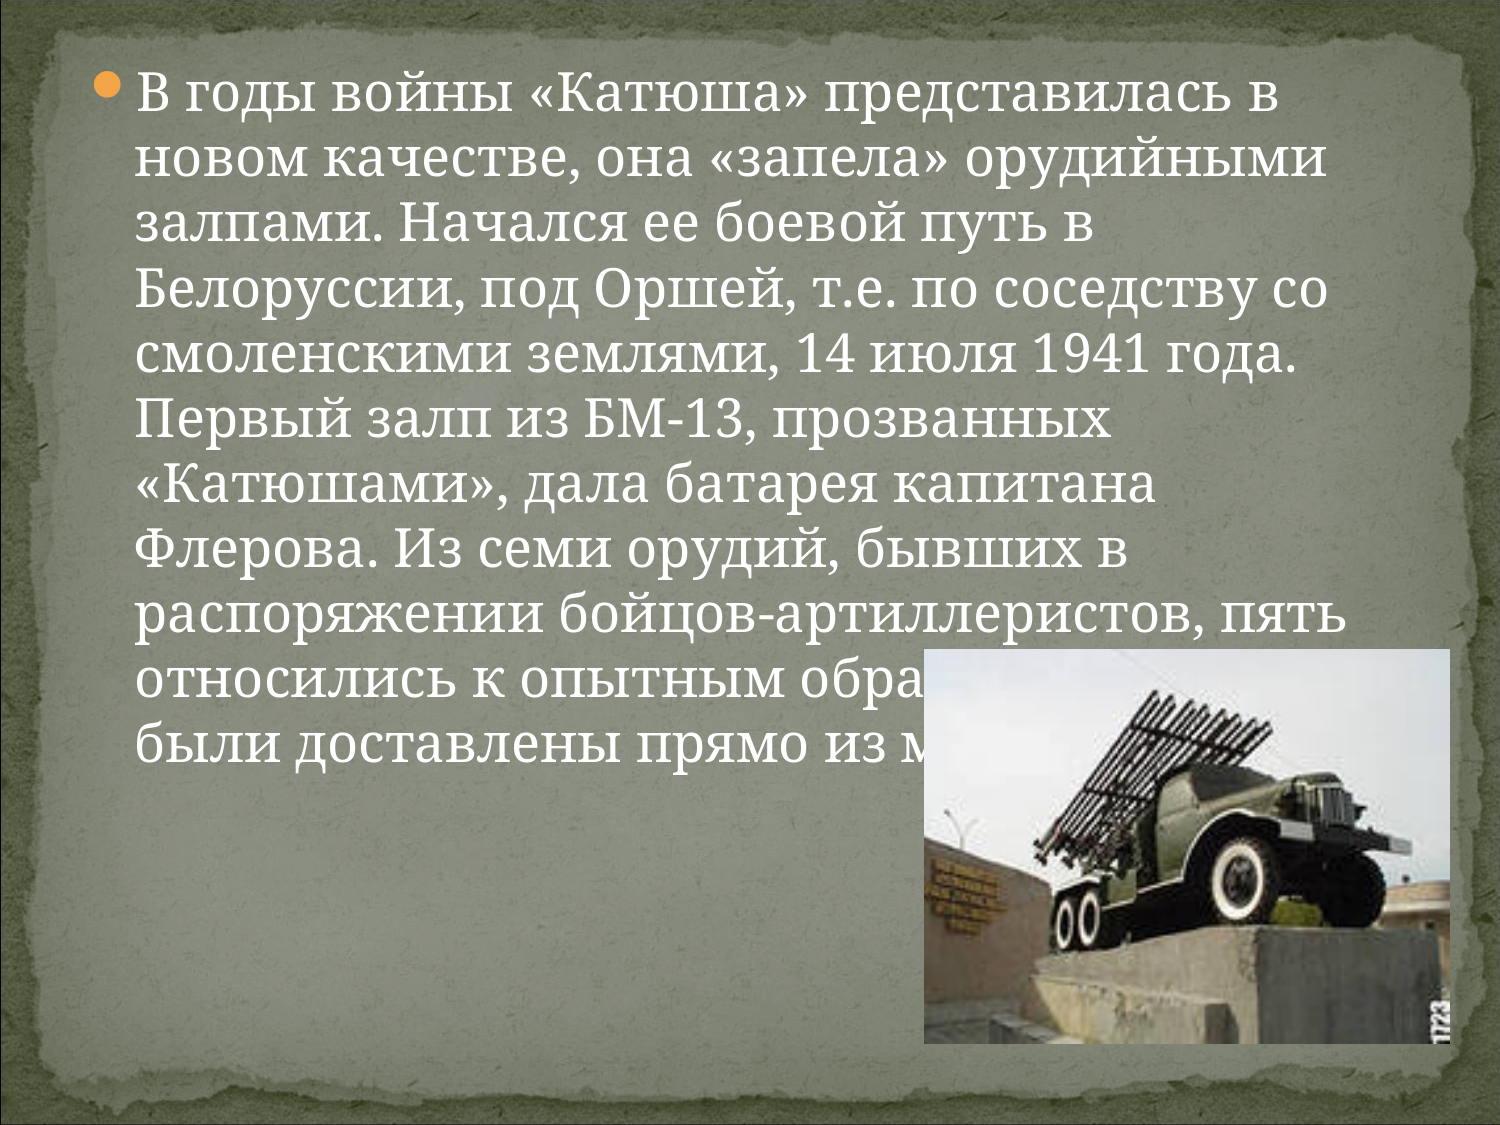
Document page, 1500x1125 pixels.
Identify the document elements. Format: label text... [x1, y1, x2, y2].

picture [0, 0, 1500, 1125]
list В годы войны «Катюша» представилась в новом качестве, она «запела» орудийными залпами. Начался ее боевой путь в Белоруссии, под Оршей, т.е. по соседству со смоленскими землями, 14 июля 1941 года. Первый залп из БМ-13, прозванных «Катюшами», дала батарея капитана Флерова. Из семи орудий, бывших в распоряжении бойцов-артиллеристов, пять относились к опытным образцам, которые были доставлены прямо из мастерских. [75, 225, 1426, 1001]
title [75, 24, 1426, 225]
